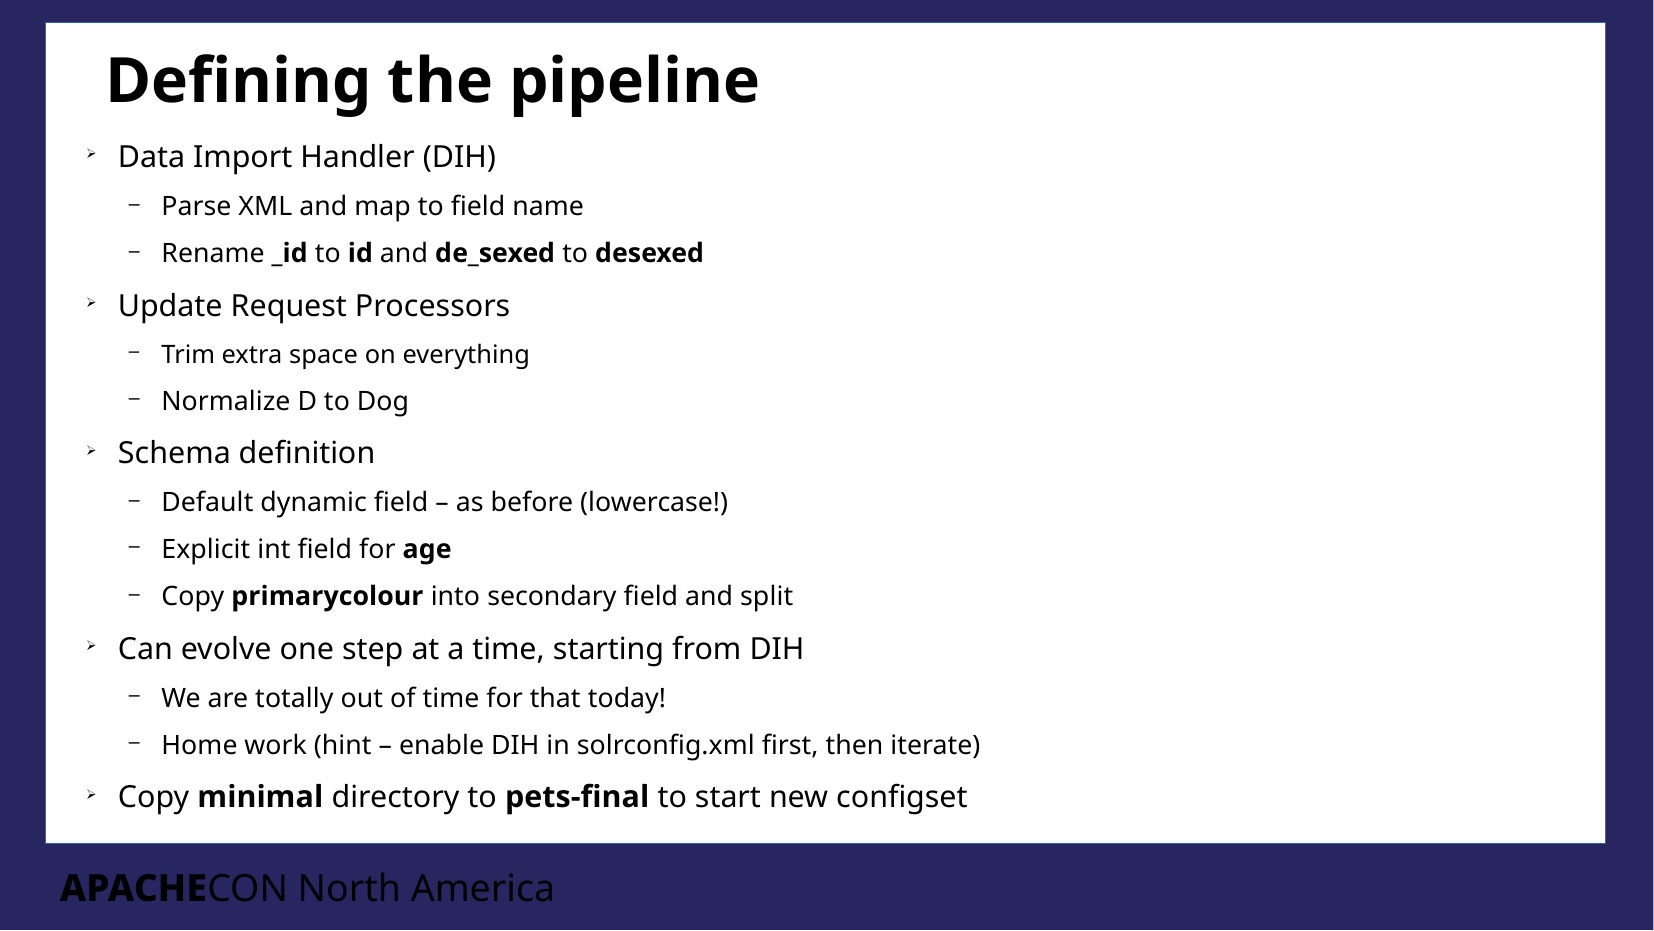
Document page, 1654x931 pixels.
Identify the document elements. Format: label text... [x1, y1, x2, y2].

list Data Import Handler (DIH) Parse XML and map to field name Rename _id to id and de_sexed to desexed Update Request Processors Trim extra space on everything Normalize D to Dog Schema definition Default dynamic field – as before (lowercase!) Explicit int field for age Copy primarycolour into secondary field and split Can evolve one step at a time, starting from DIH We are totally out of time for that today! Home work (hint – enable DIH in solrconfig.xml first, then iterate) Copy minimal directory to pets-final to start new configset [75, 135, 1564, 826]
title Defining the pipeline [105, 37, 1546, 121]
